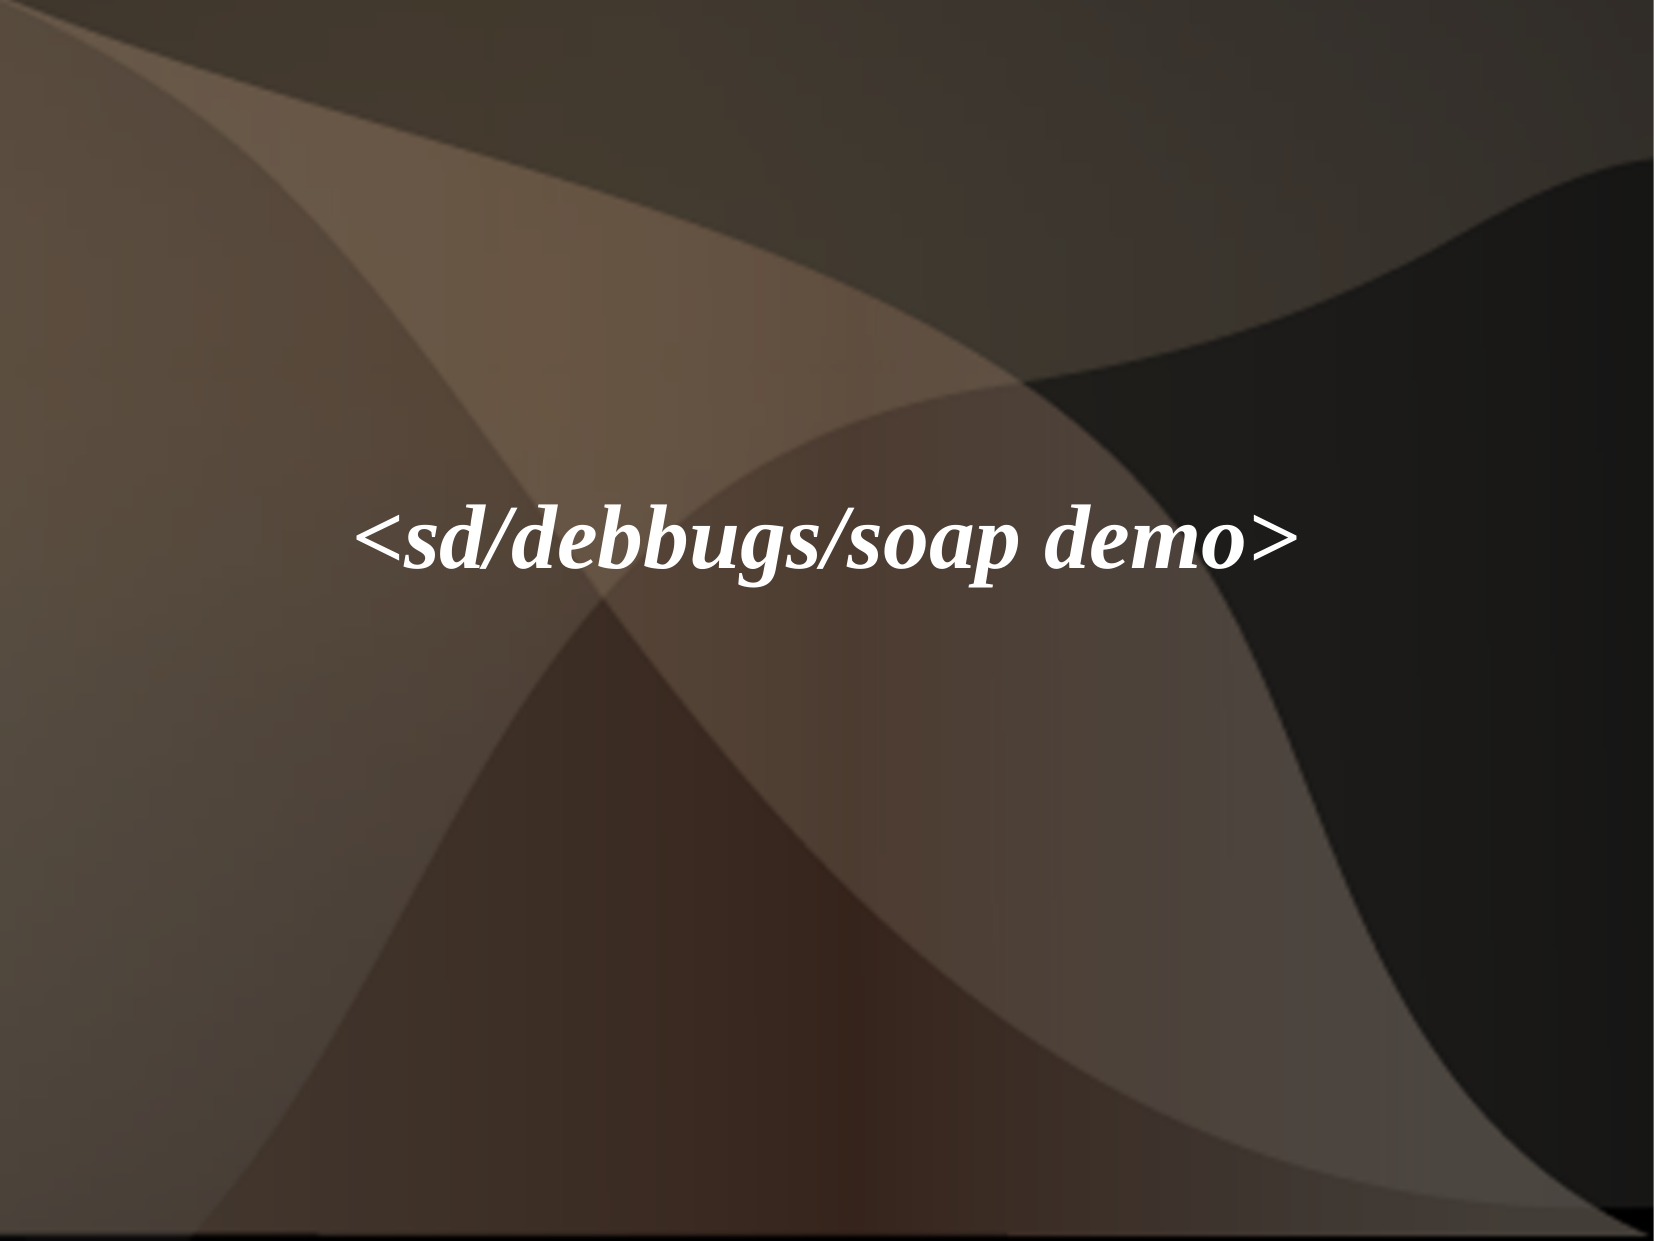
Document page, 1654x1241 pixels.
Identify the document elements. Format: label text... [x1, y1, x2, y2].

title <sd/debbugs/soap demo> [82, 249, 1571, 826]
picture [0, 0, 1654, 1241]
